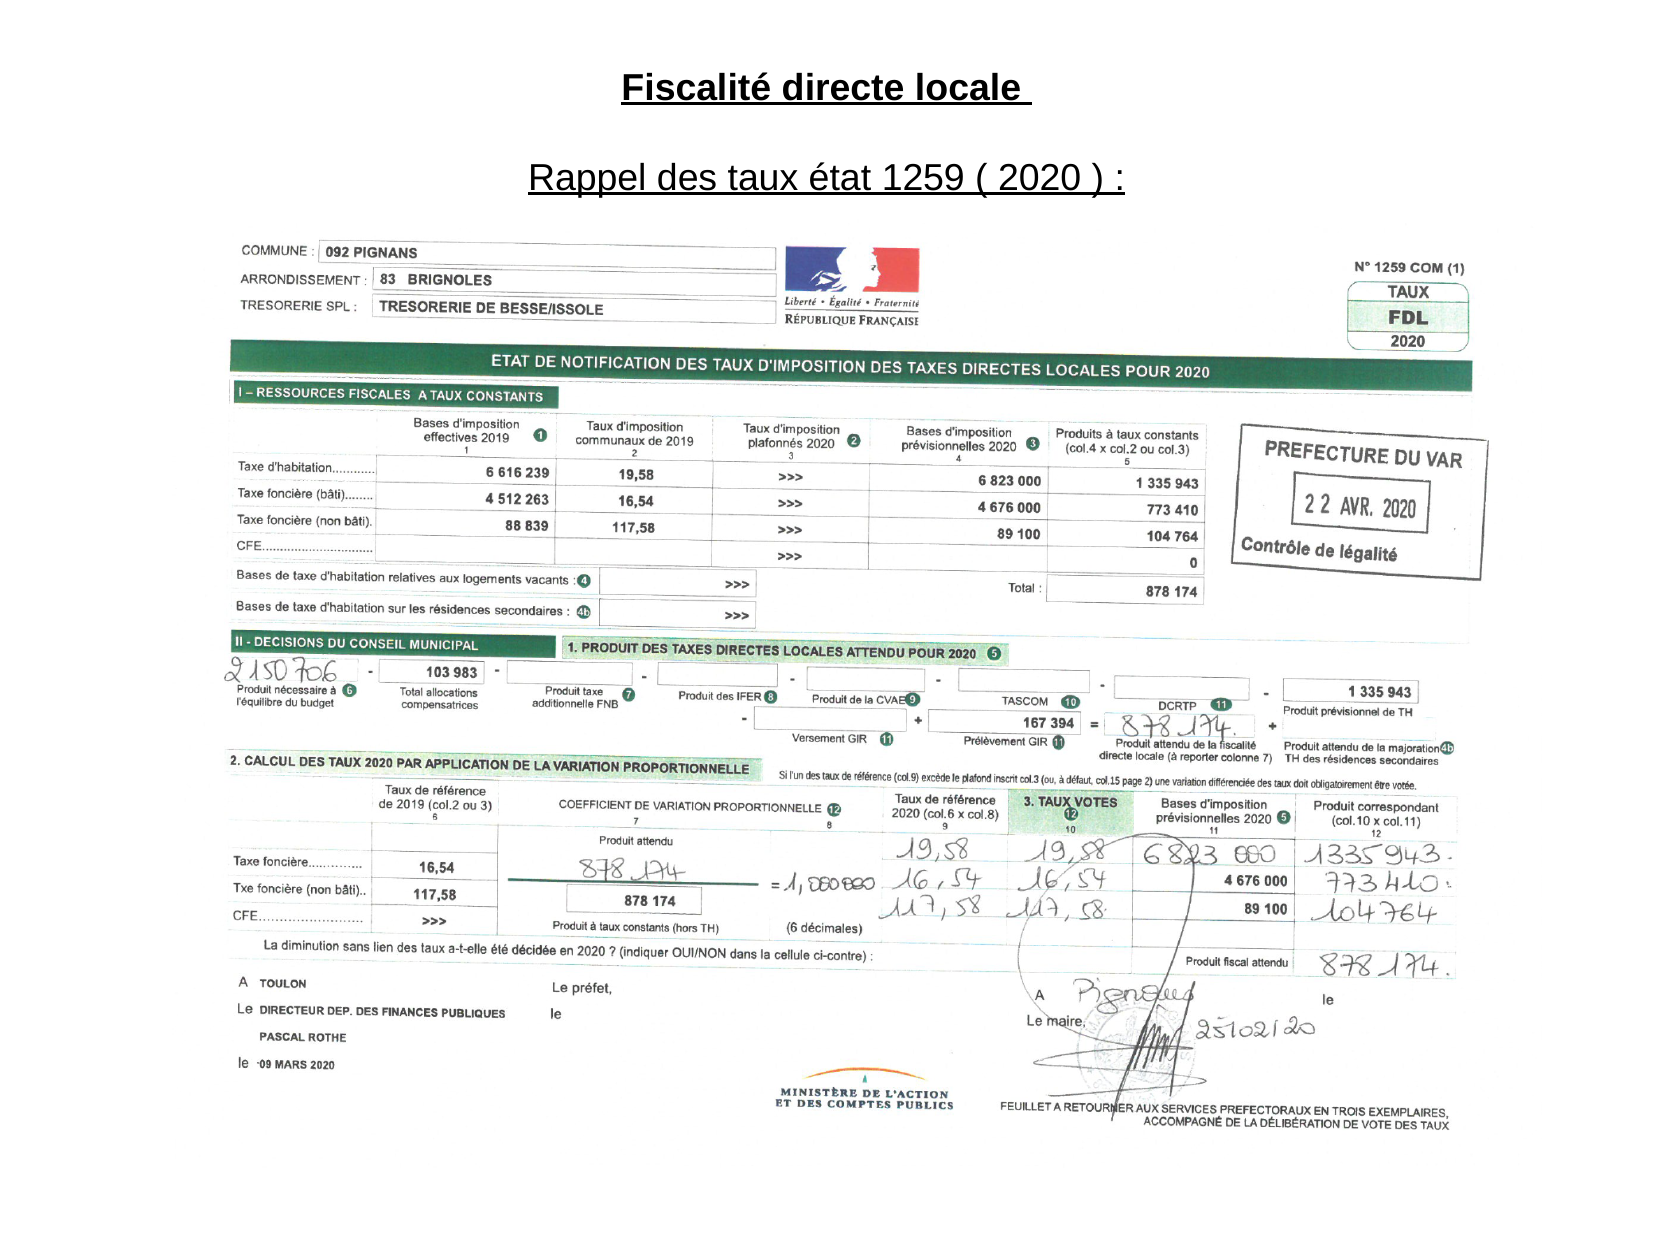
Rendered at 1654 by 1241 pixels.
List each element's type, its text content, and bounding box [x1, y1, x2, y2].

title Fiscalité directe locale Rappel des taux état 1259 ( 2020 ) : [82, 49, 1571, 257]
picture [157, 210, 1542, 1191]
